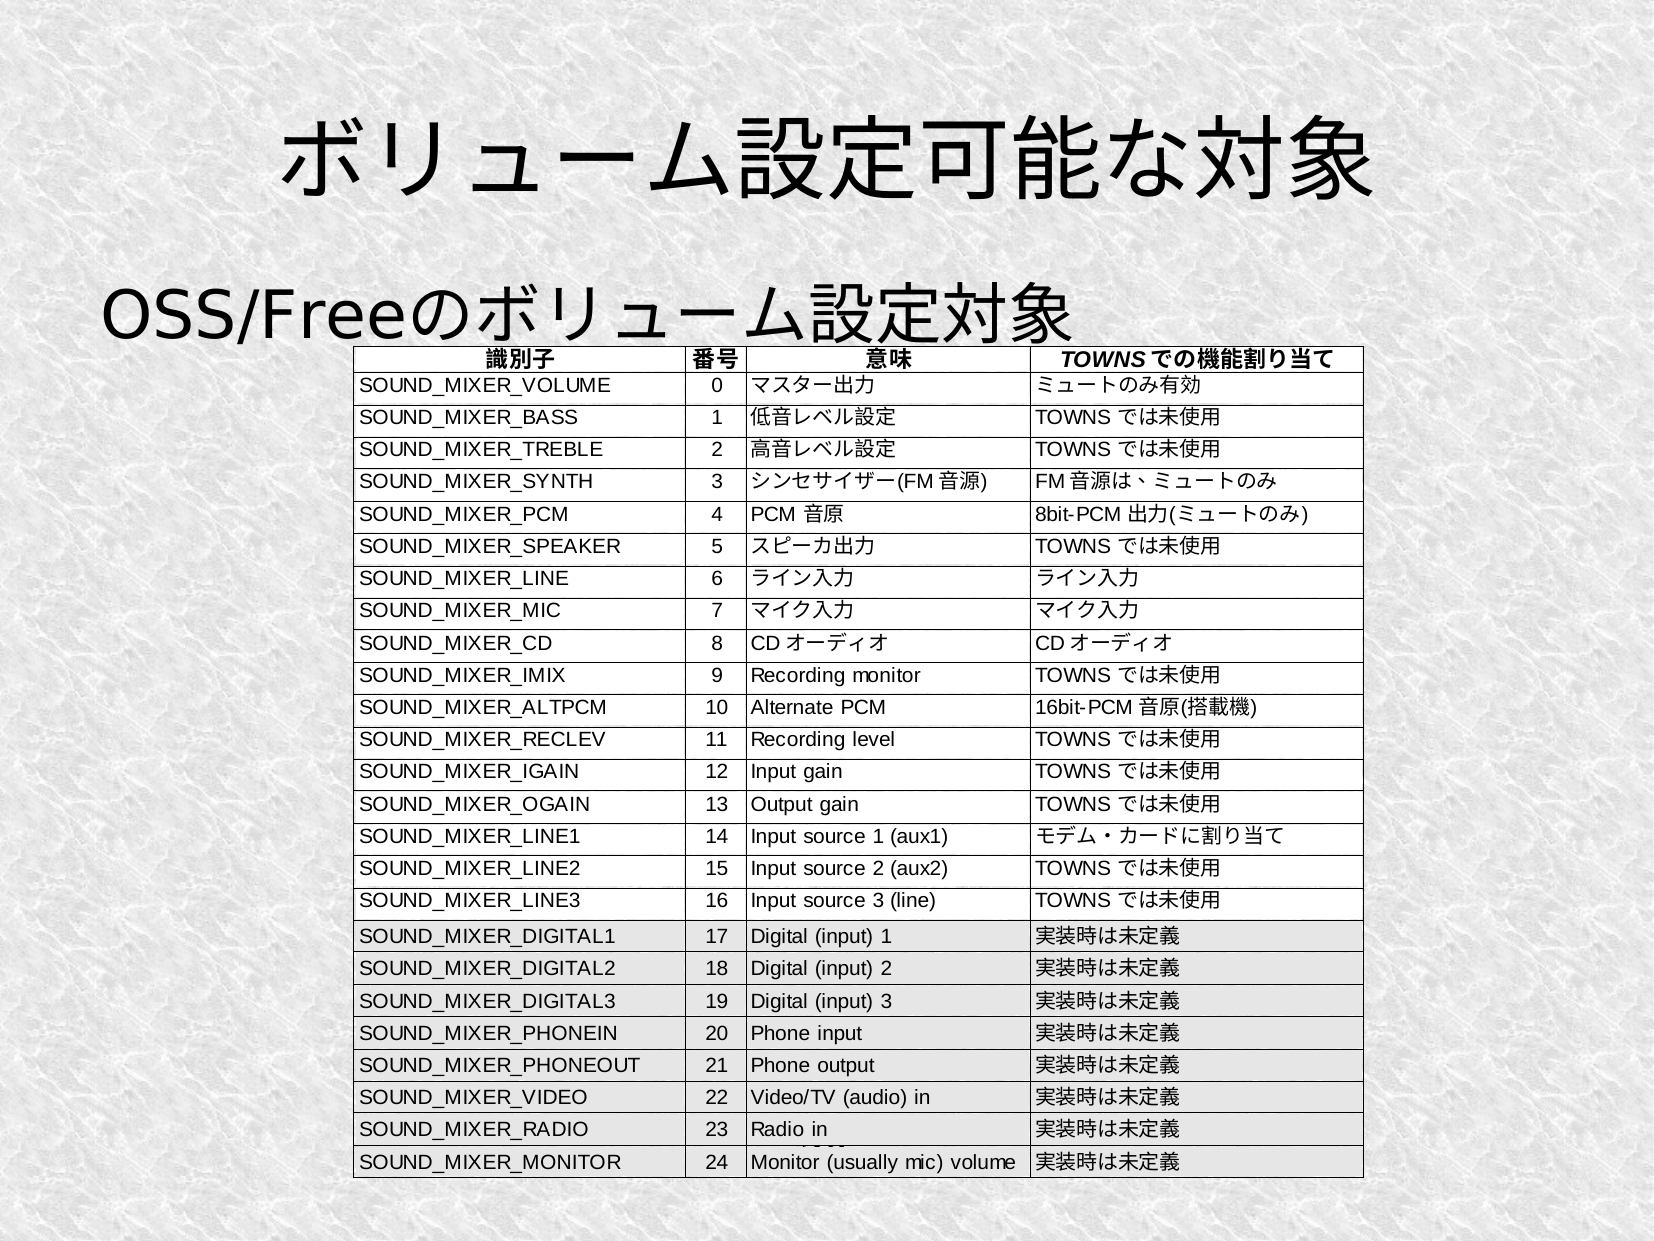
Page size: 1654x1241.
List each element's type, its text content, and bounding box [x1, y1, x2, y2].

picture [0, 0, 1654, 1241]
list OSS/Freeのボリューム設定対象 [82, 260, 1571, 1080]
title ボリューム設定可能な対象 [82, 49, 1571, 257]
chart [347, 316, 1371, 1192]
